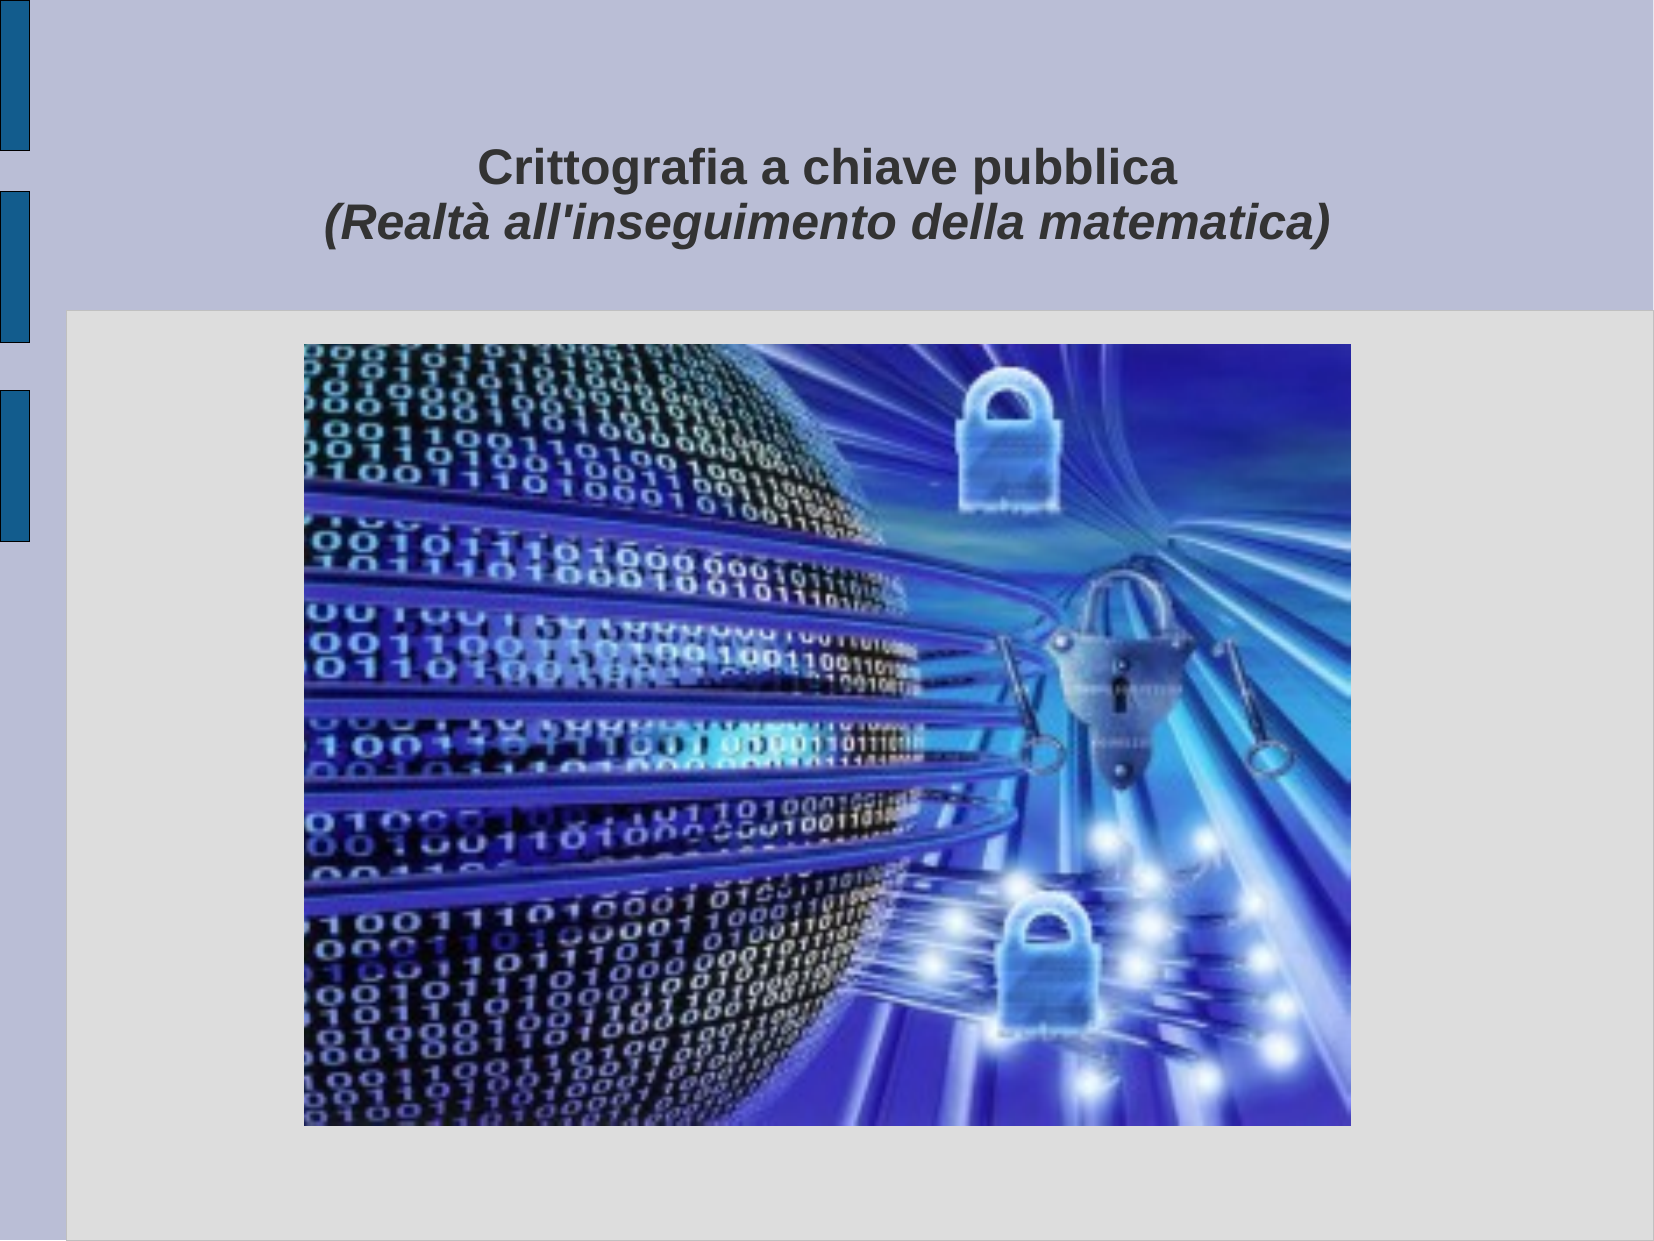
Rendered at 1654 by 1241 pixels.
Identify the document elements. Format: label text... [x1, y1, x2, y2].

picture [304, 344, 1351, 1126]
title Crittografia a chiave pubblica (Realtà all'inseguimento della matematica) [121, 91, 1534, 299]
